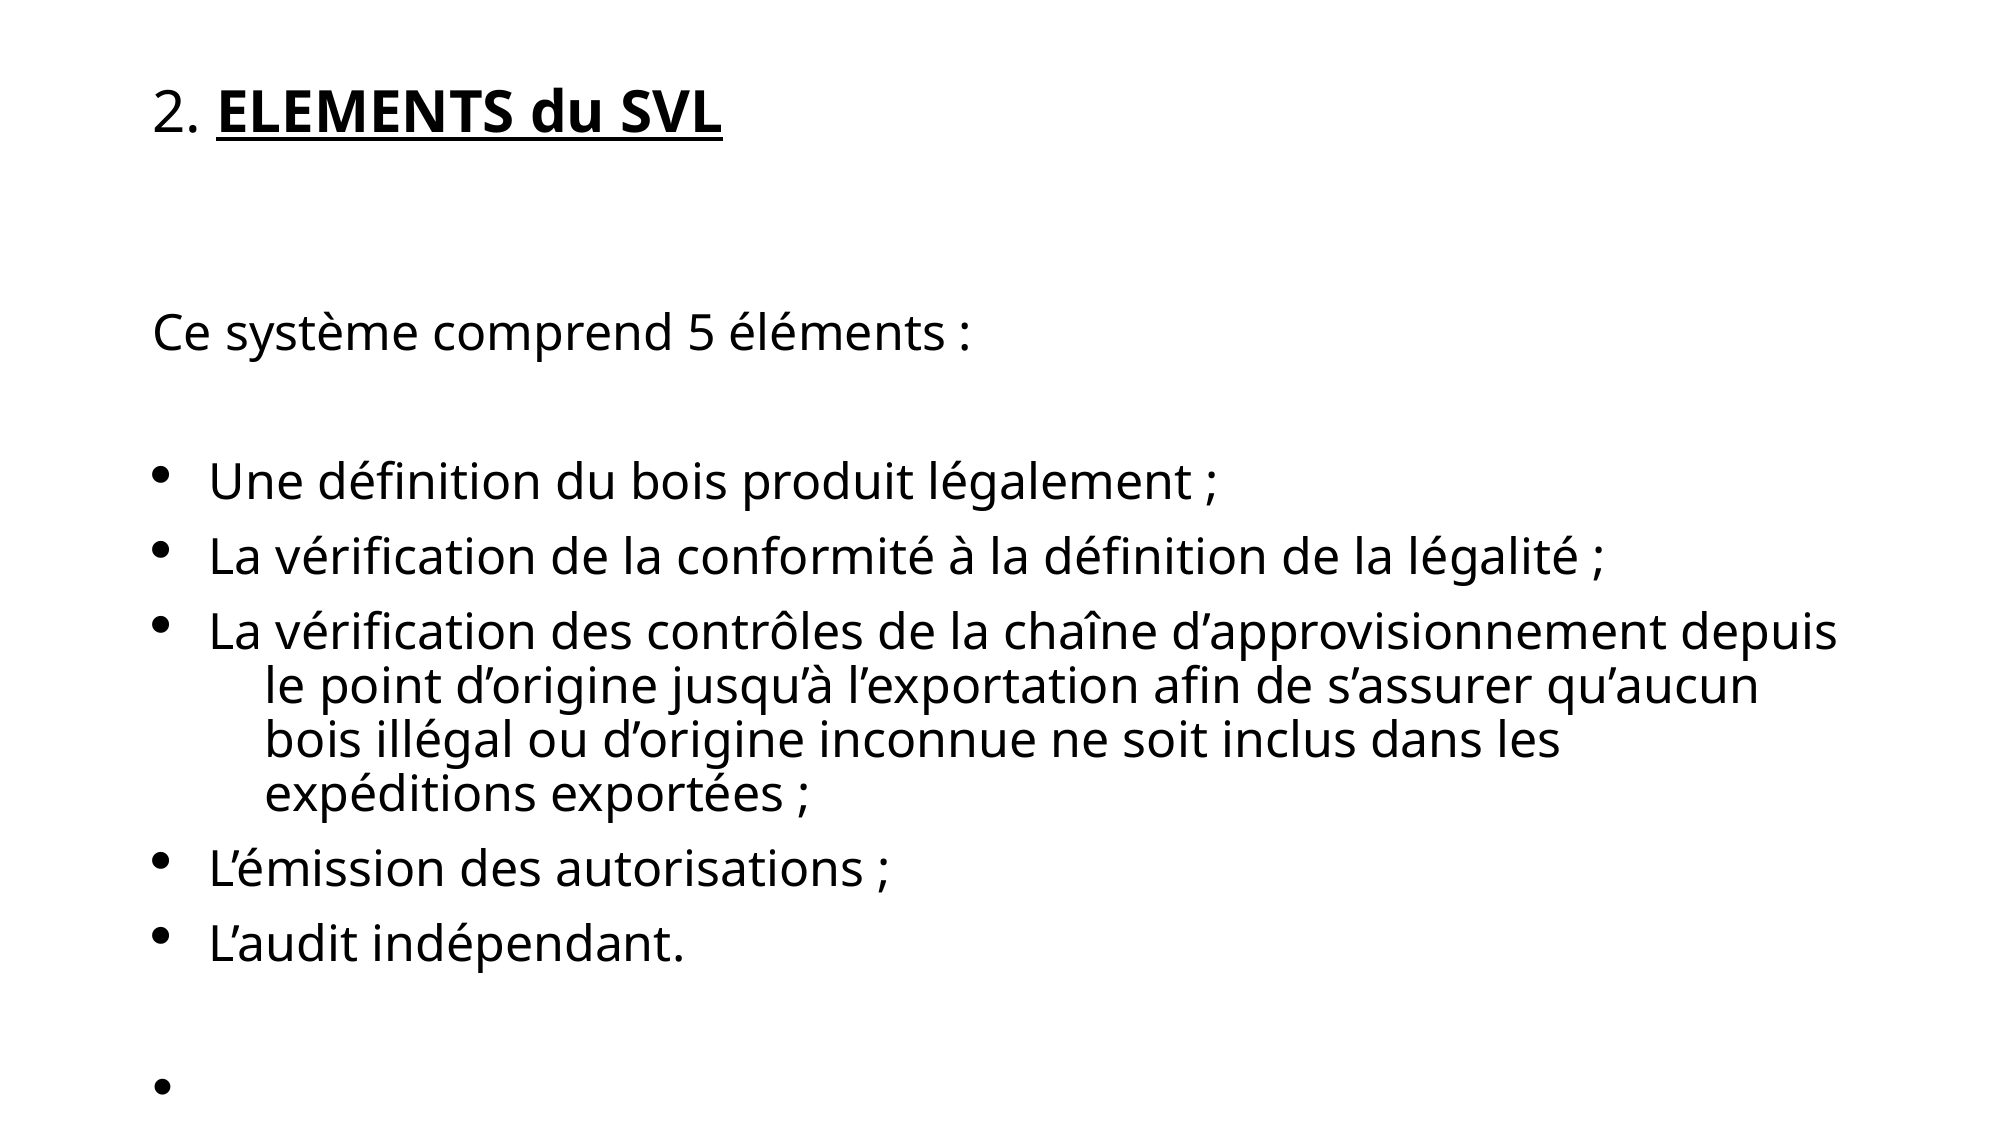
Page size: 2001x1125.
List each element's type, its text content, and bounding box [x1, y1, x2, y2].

title 2. ELEMENTS du SVL [137, 59, 1863, 278]
list Ce système comprend 5 éléments : Une définition du bois produit légalement ; La vérification de la conformité à la définition de la légalité ; La vérification des contrôles de la chaîne d’approvisionnement depuis le point d’origine jusqu’à l’exportation afin de s’assurer qu’aucun bois illégal ou d’origine inconnue ne soit inclus dans les expéditions exportées ; L’émission des autorisations ; L’audit indépendant. [137, 299, 1863, 1014]
